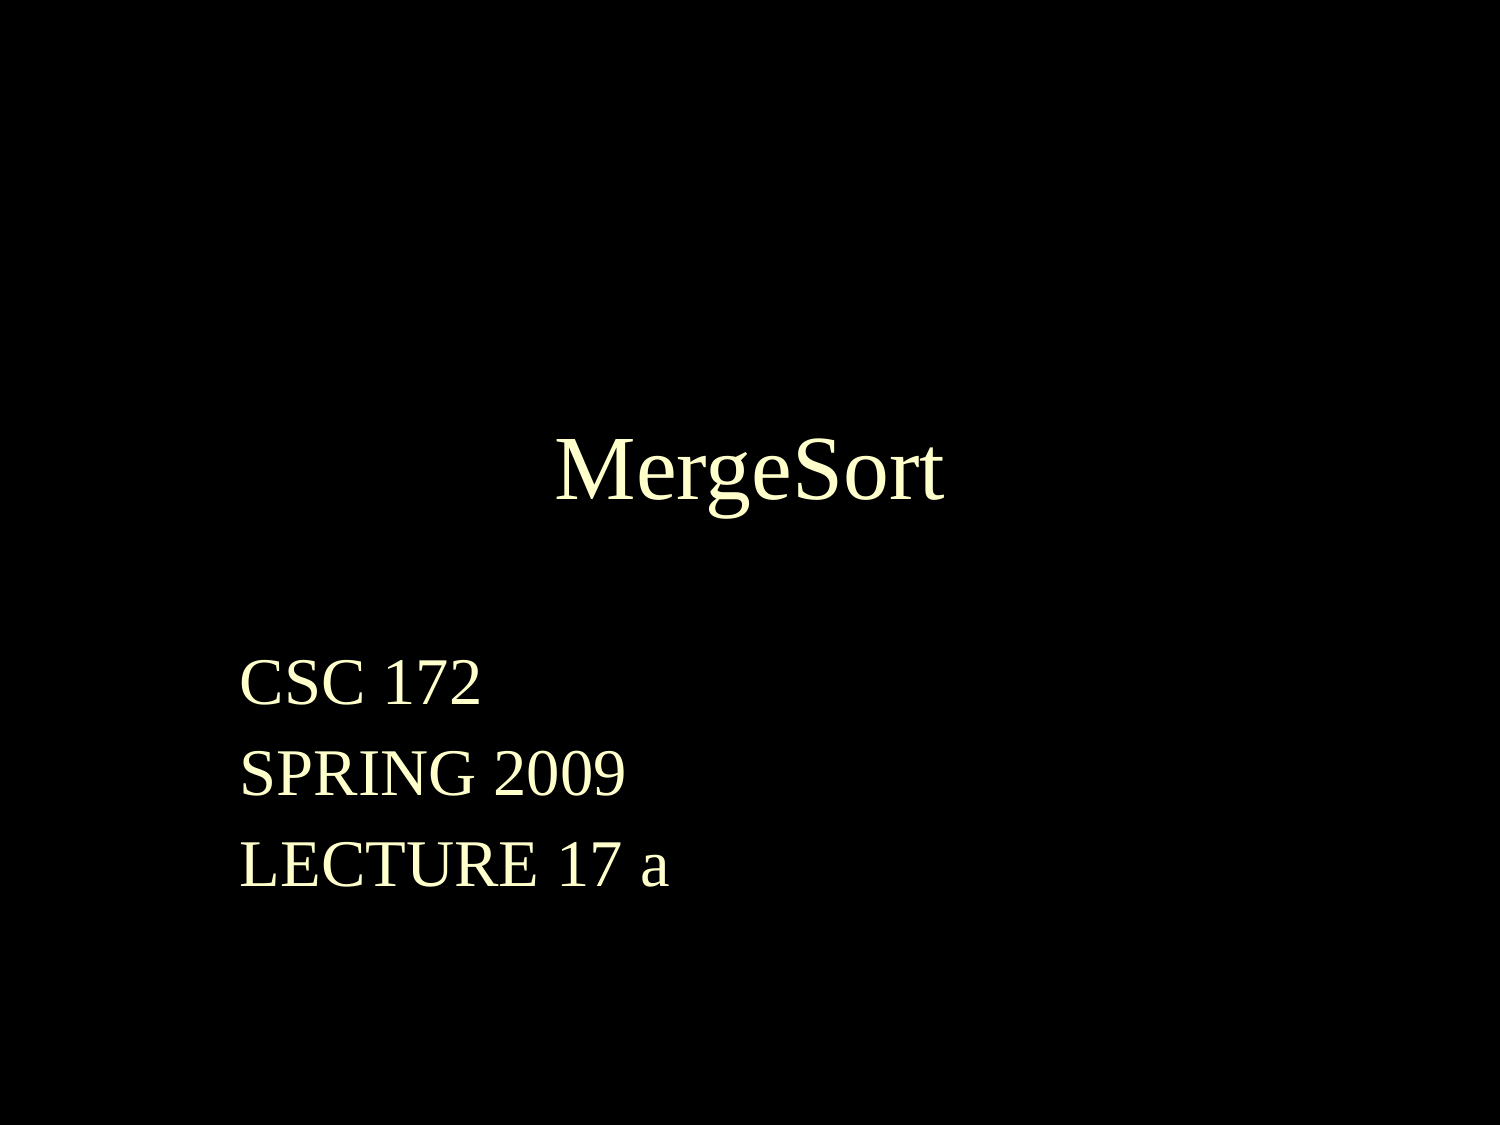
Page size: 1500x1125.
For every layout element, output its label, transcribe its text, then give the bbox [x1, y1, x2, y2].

subtitle CSC 172 SPRING 2009 LECTURE 17 a [225, 637, 1276, 926]
title MergeSort [112, 374, 1388, 563]
